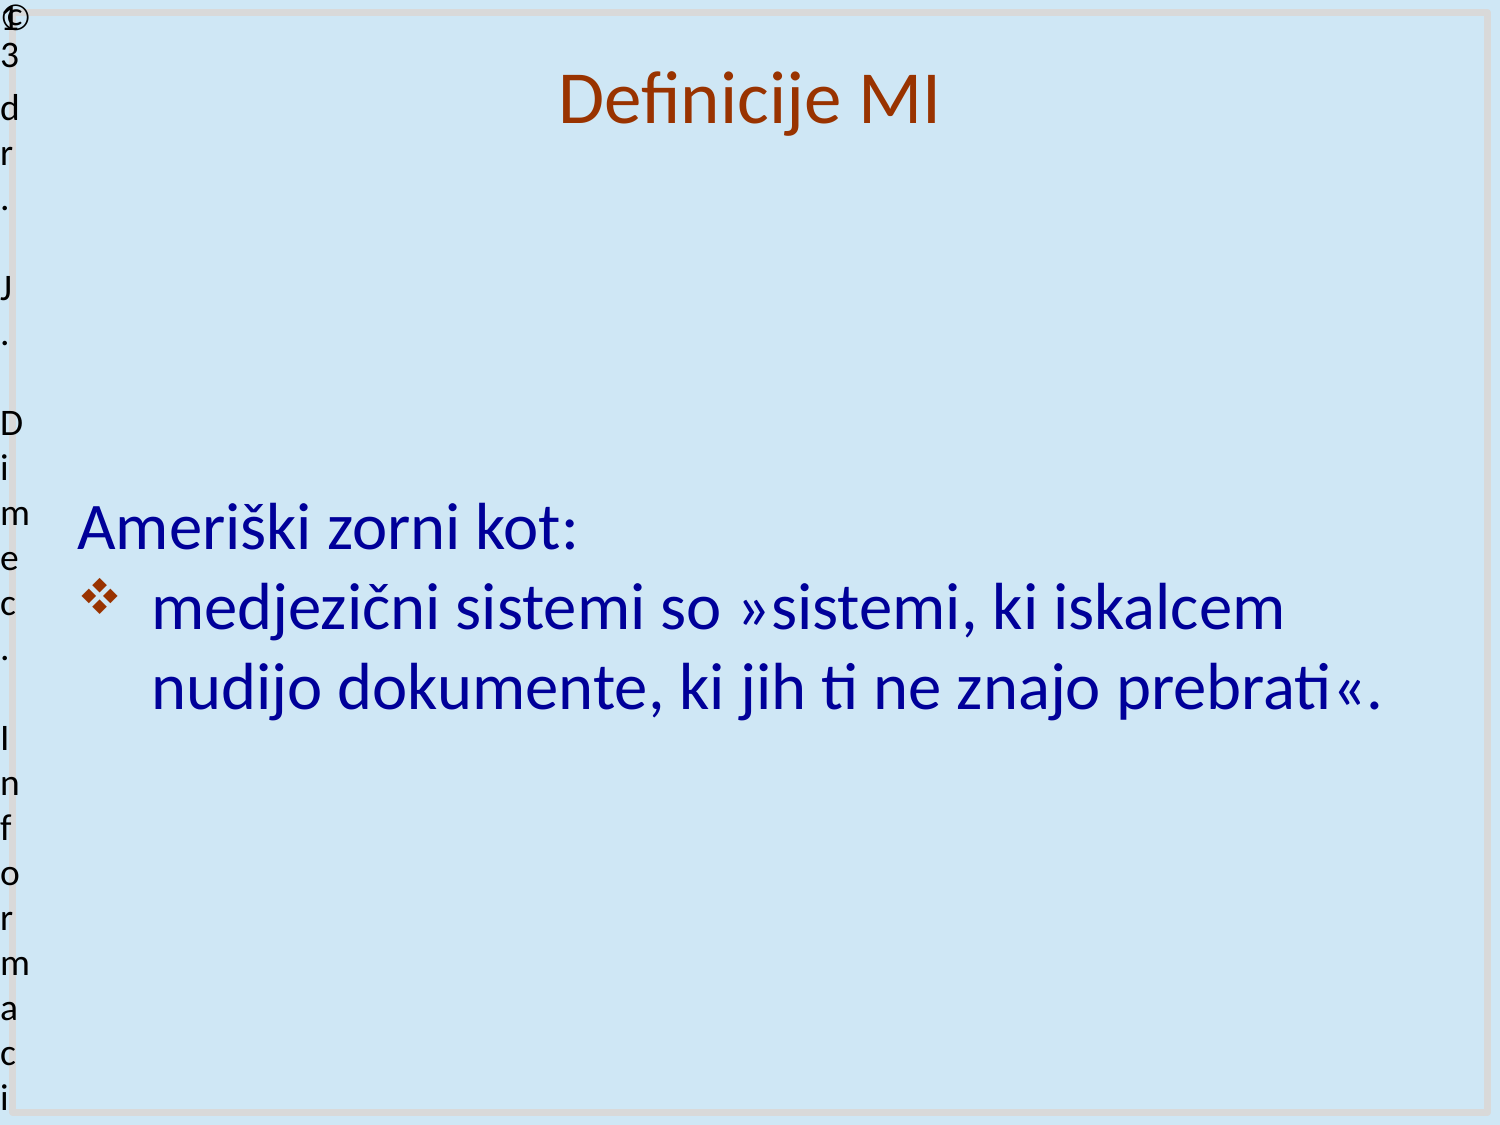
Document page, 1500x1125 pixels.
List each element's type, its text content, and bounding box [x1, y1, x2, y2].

list Ameriški zorni kot: medjezični sistemi so »sistemi, ki iskalcem nudijo dokumente, ki jih ti ne znajo prebrati«. [62, 474, 1438, 1050]
title Definicije MI [37, 24, 1463, 163]
